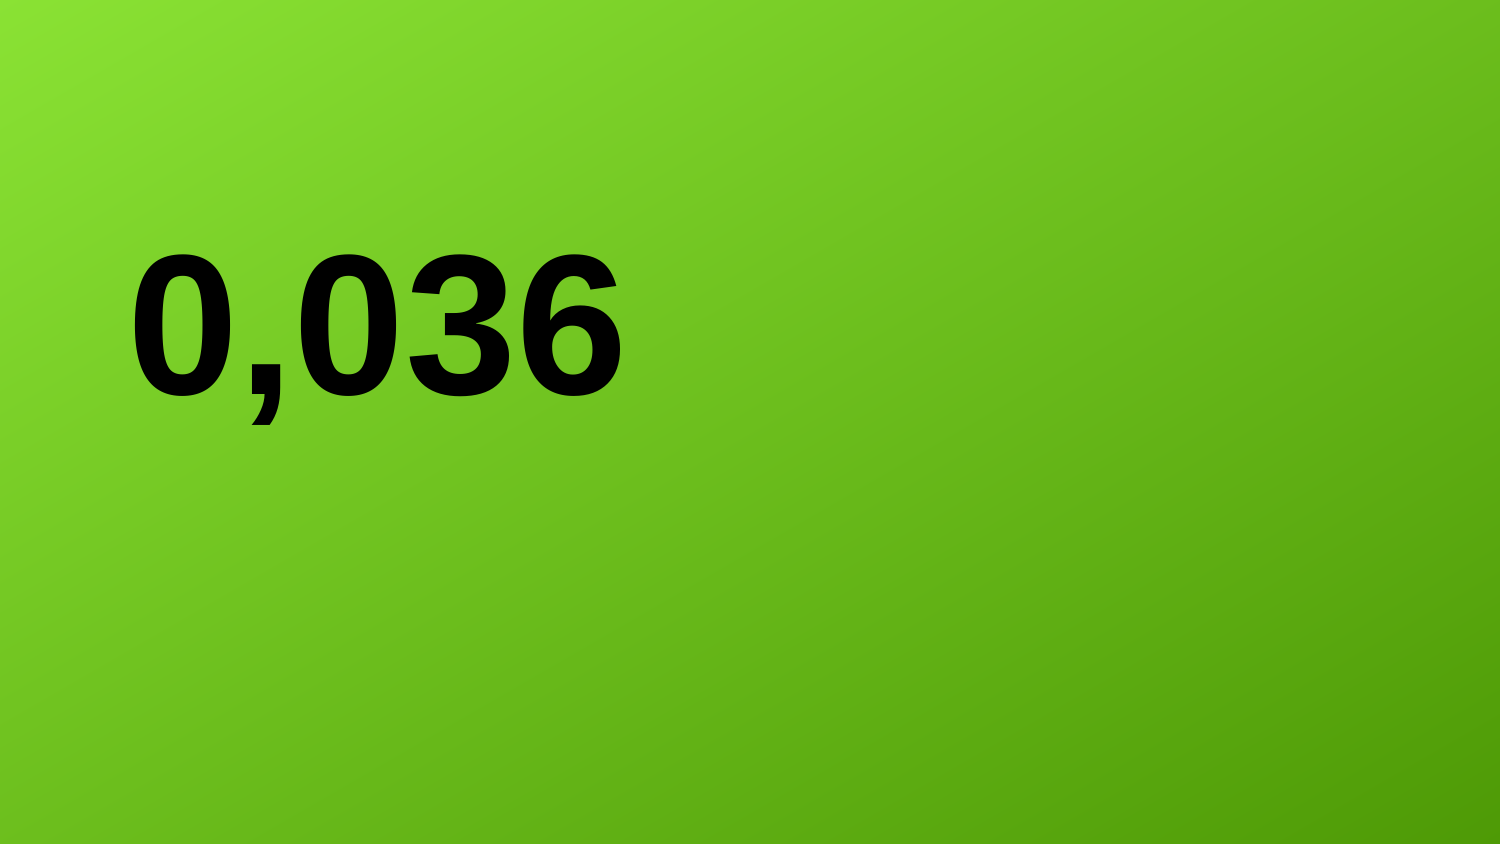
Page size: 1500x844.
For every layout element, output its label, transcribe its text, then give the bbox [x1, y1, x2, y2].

text_box 0,036 [552, 326, 592, 375]
text_box 0,036 [162, 276, 202, 374]
text_box 0,036 [112, 259, 1388, 450]
text_box 0,036 [328, 276, 368, 374]
